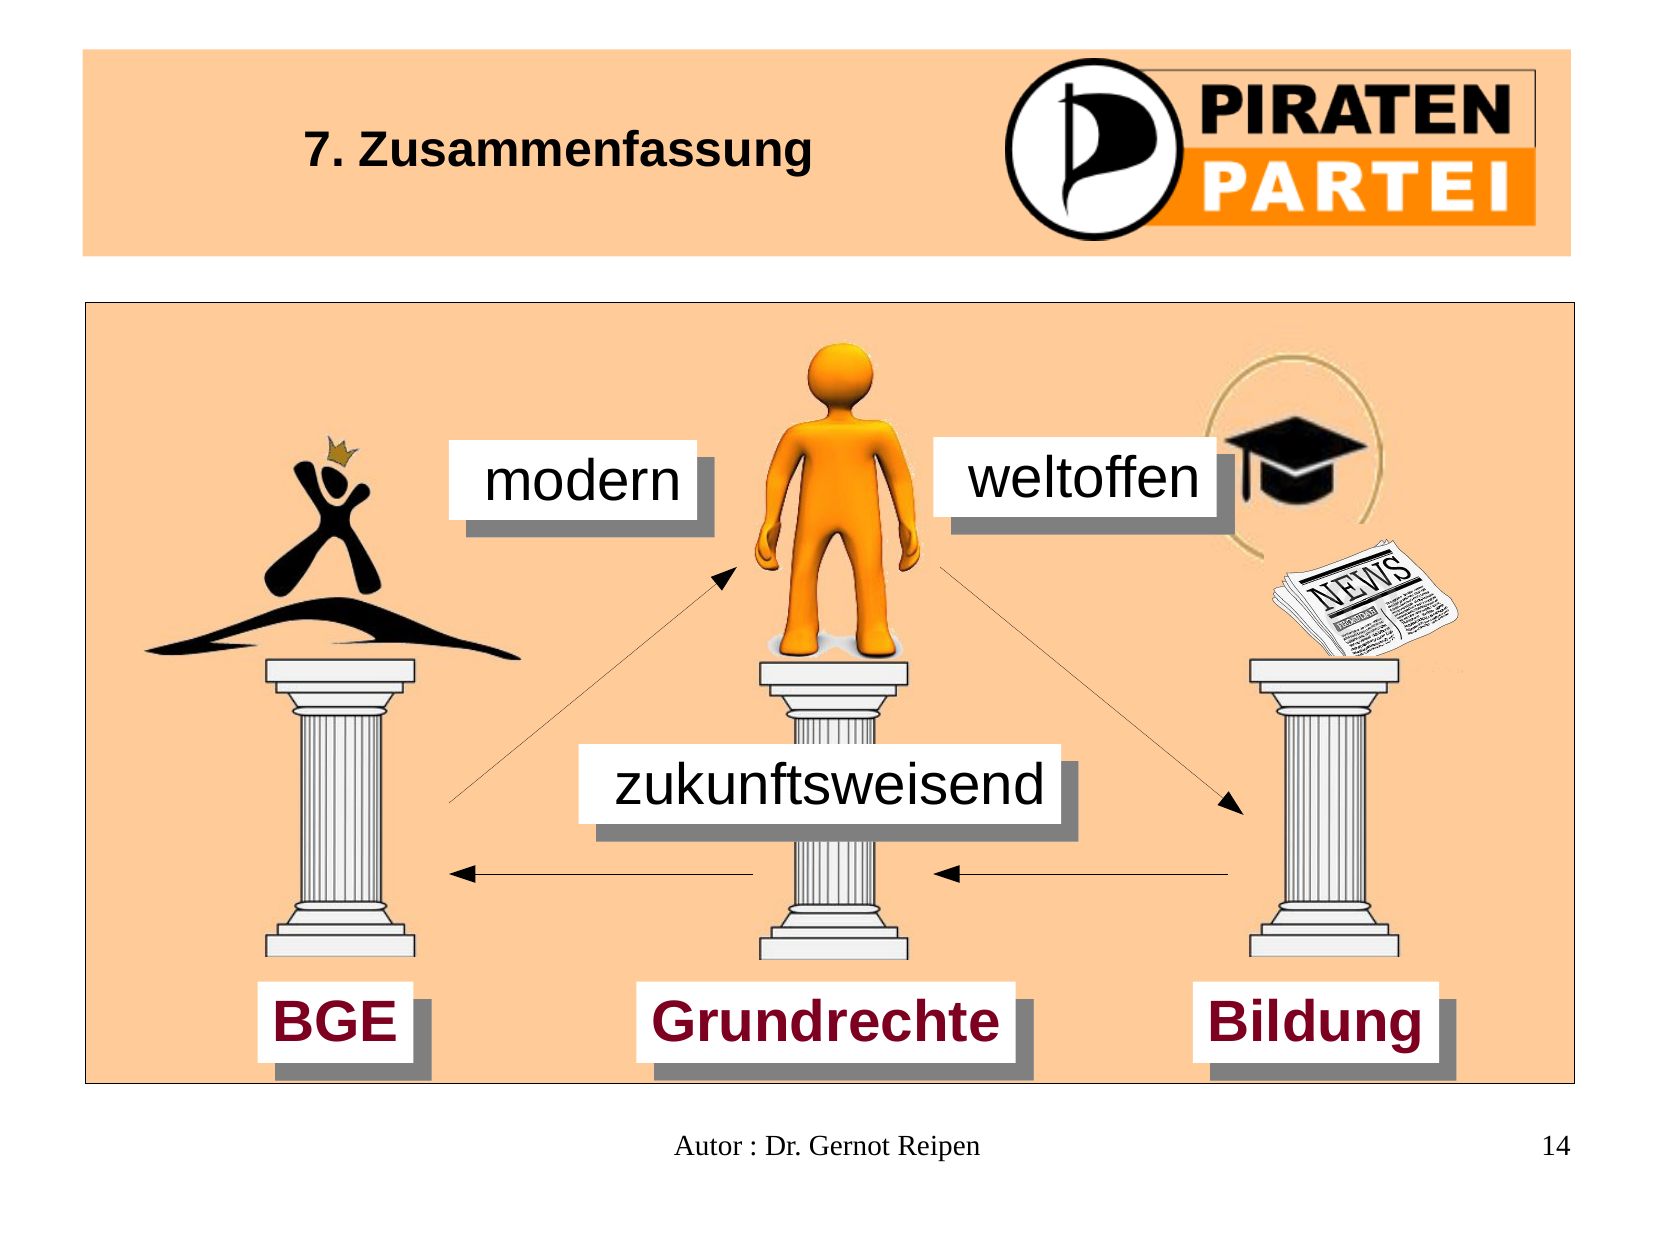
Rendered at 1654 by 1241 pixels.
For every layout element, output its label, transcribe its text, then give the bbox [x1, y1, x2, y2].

picture [1180, 325, 1465, 957]
text_box [85, 302, 1575, 1084]
picture [753, 842, 917, 960]
text_box Bildung [1192, 981, 1440, 1063]
picture [1005, 58, 1536, 241]
picture [736, 330, 940, 744]
text_box zukunftsweisend [578, 744, 1062, 824]
picture [141, 409, 522, 957]
text_box 7. Zusammenfassung [112, 52, 982, 247]
text_box modern [448, 440, 698, 520]
title [82, 49, 1571, 257]
text_box BGE [257, 981, 414, 1063]
text_box Grundrechte [636, 981, 1016, 1063]
text_box weltoffen [933, 437, 1217, 517]
